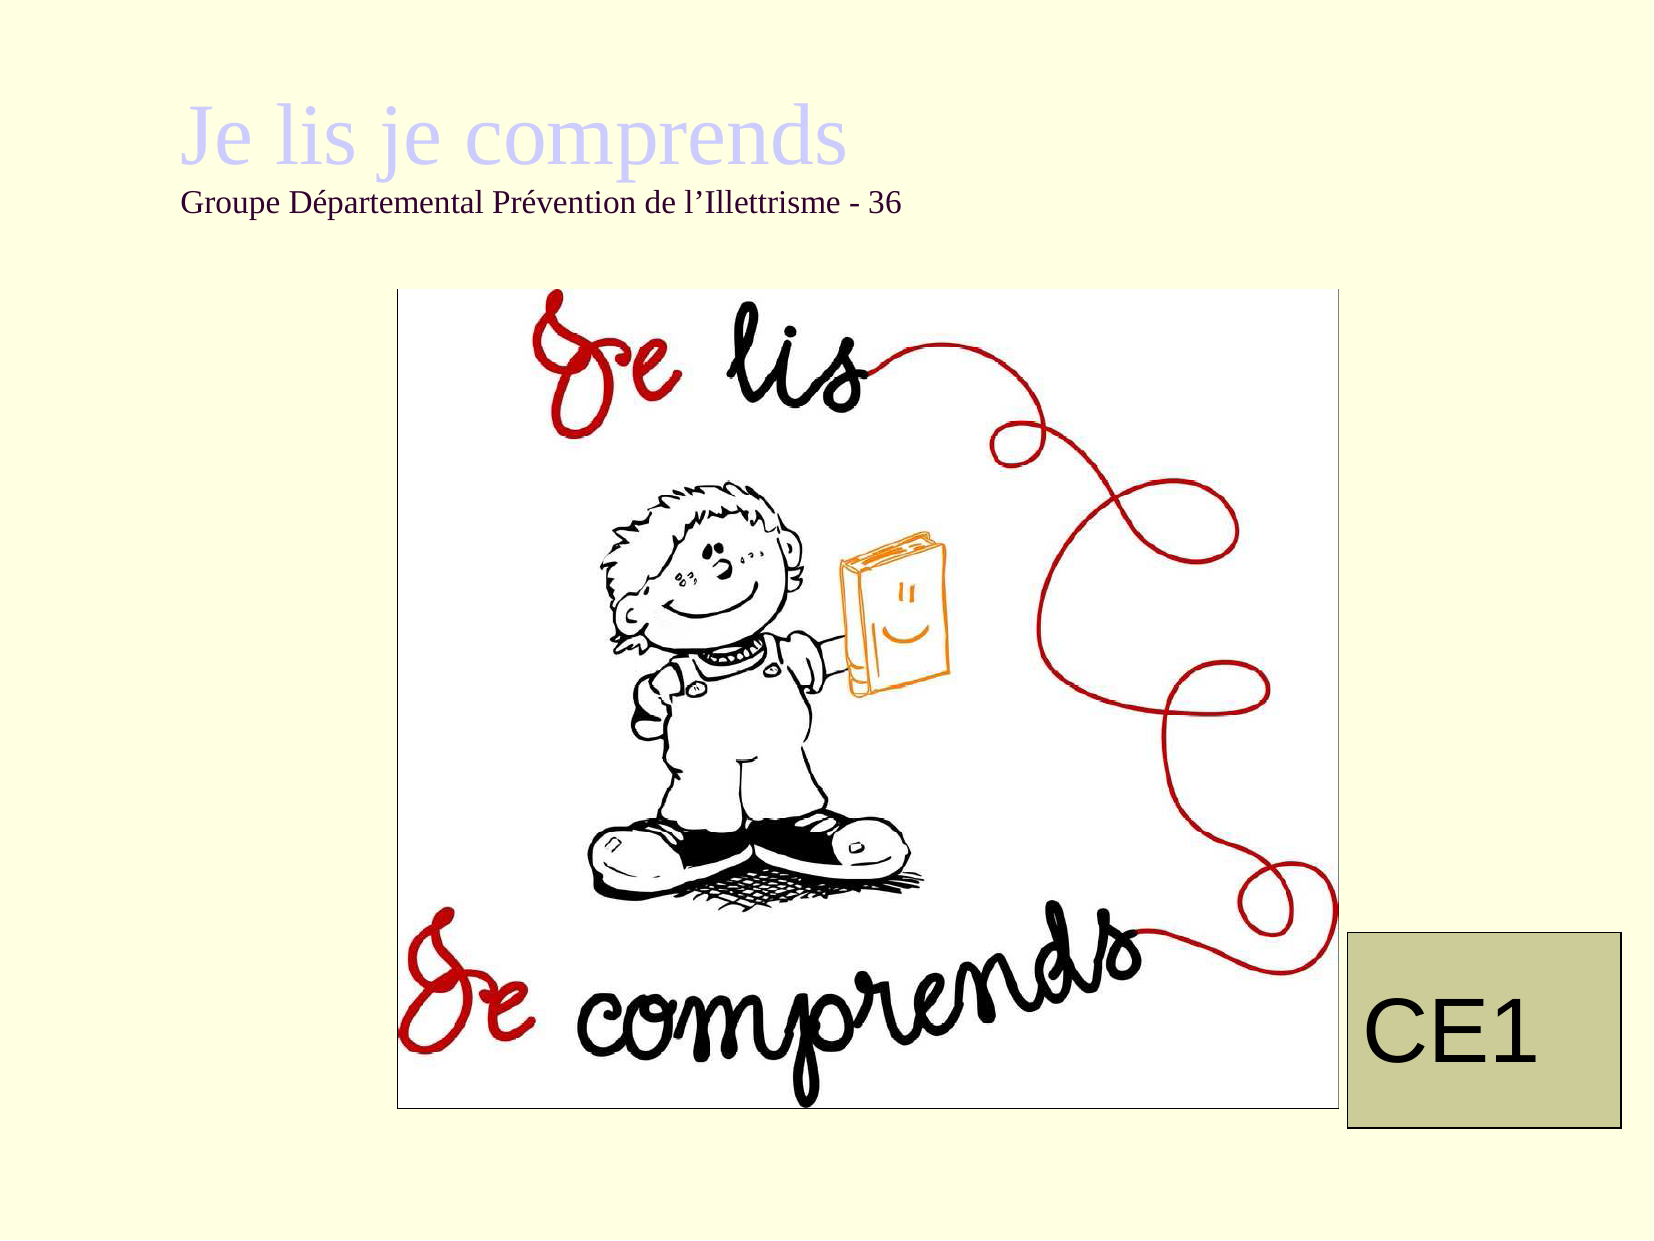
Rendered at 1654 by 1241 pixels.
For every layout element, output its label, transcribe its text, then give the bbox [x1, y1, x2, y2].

text_box CE1 [1347, 932, 1622, 1128]
picture [397, 289, 1339, 1109]
text_box Je lis je comprends Groupe Départemental Prévention de l’Illettrisme - 36 [165, 50, 1571, 258]
